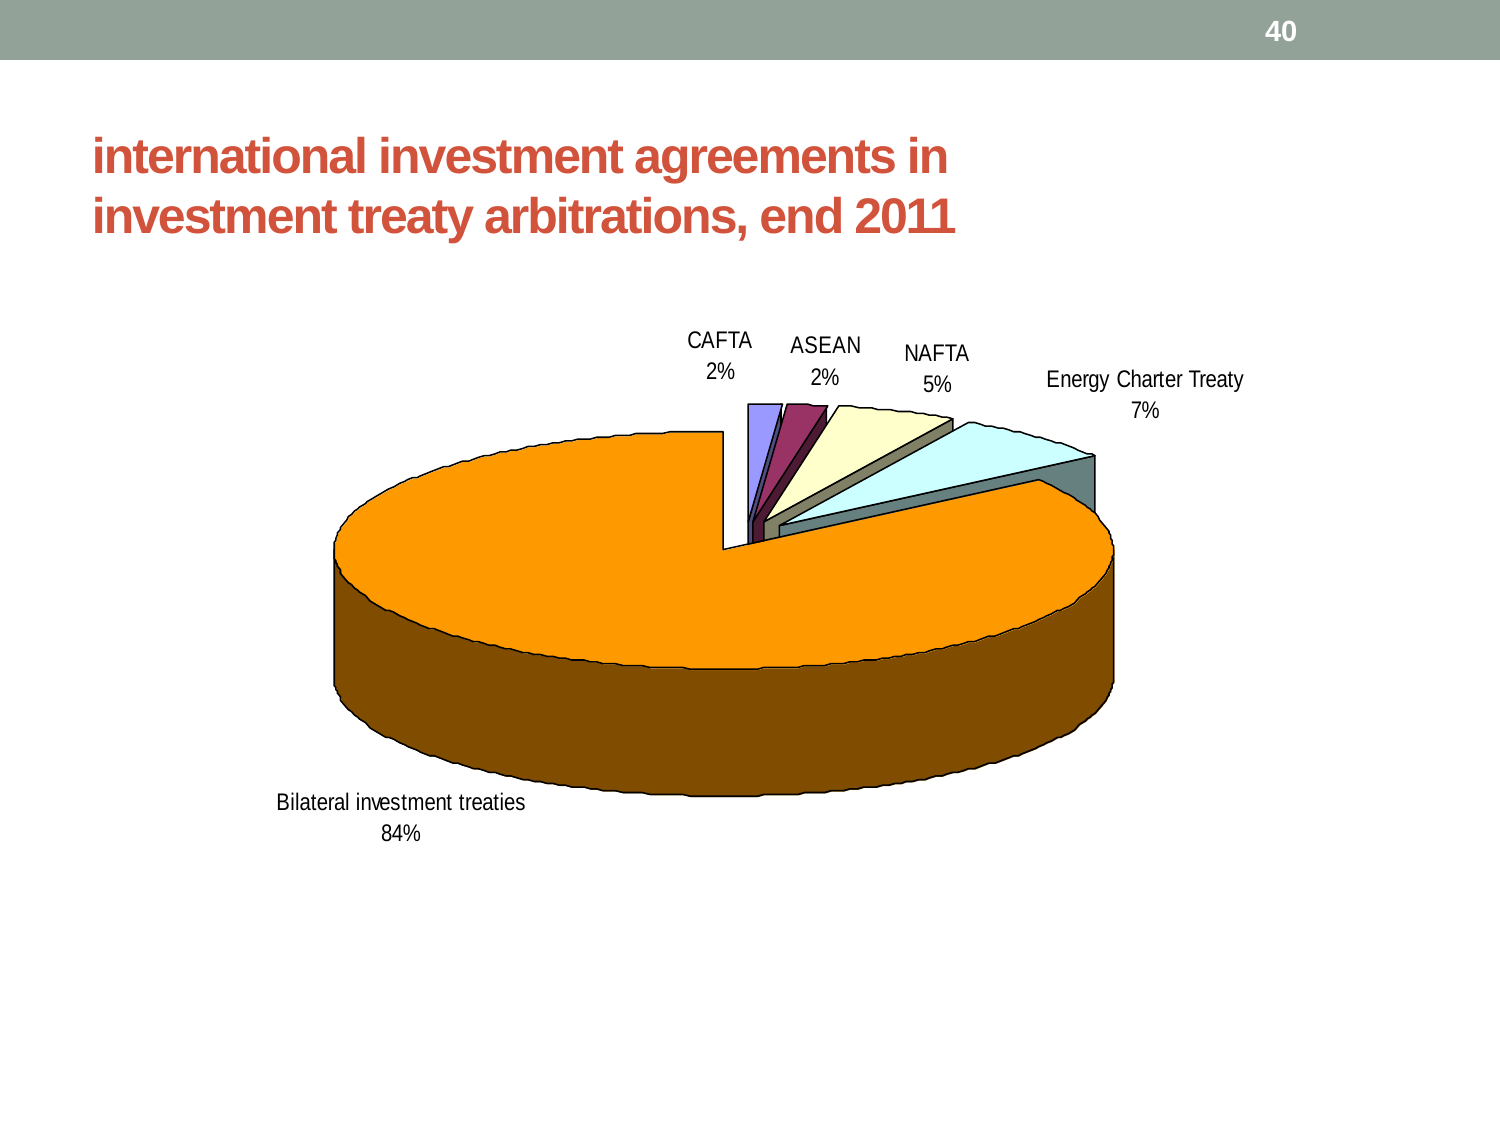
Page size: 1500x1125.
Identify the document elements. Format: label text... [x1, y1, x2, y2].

slide_number <編號> [1250, 3, 1425, 57]
chart [76, 278, 1426, 976]
picture [75, 277, 1423, 973]
title international investment agreements in investment treaty arbitrations, end 2011 [76, 90, 1452, 278]
